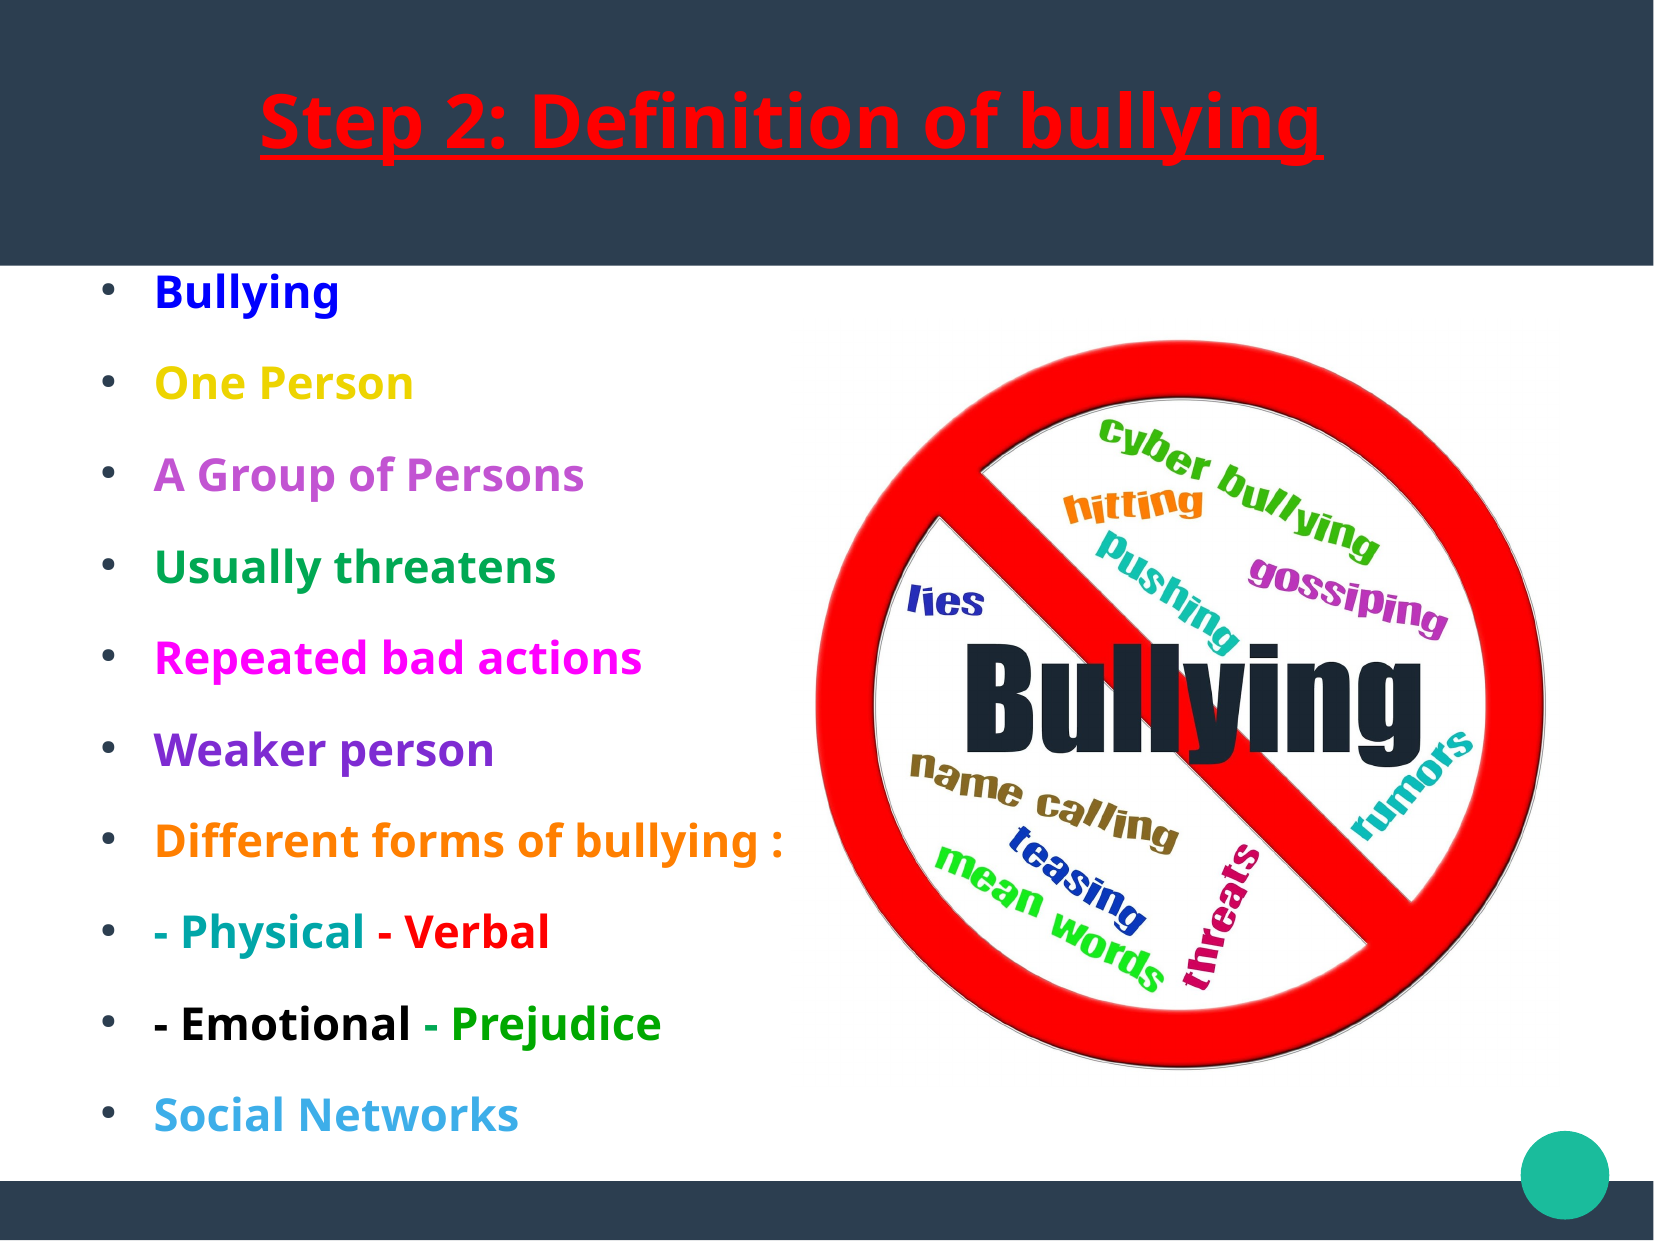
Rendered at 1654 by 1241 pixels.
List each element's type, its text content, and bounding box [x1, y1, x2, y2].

picture [791, 318, 1560, 1087]
title Step 2: Definition of bullying [259, 15, 1607, 225]
list Bullying One Person A Group of Persons Usually threatens Repeated bad actions Weaker person Different forms of bullying : - Physical - Verbal - Emotional - Prejudice Social Networks [82, 259, 1571, 1182]
